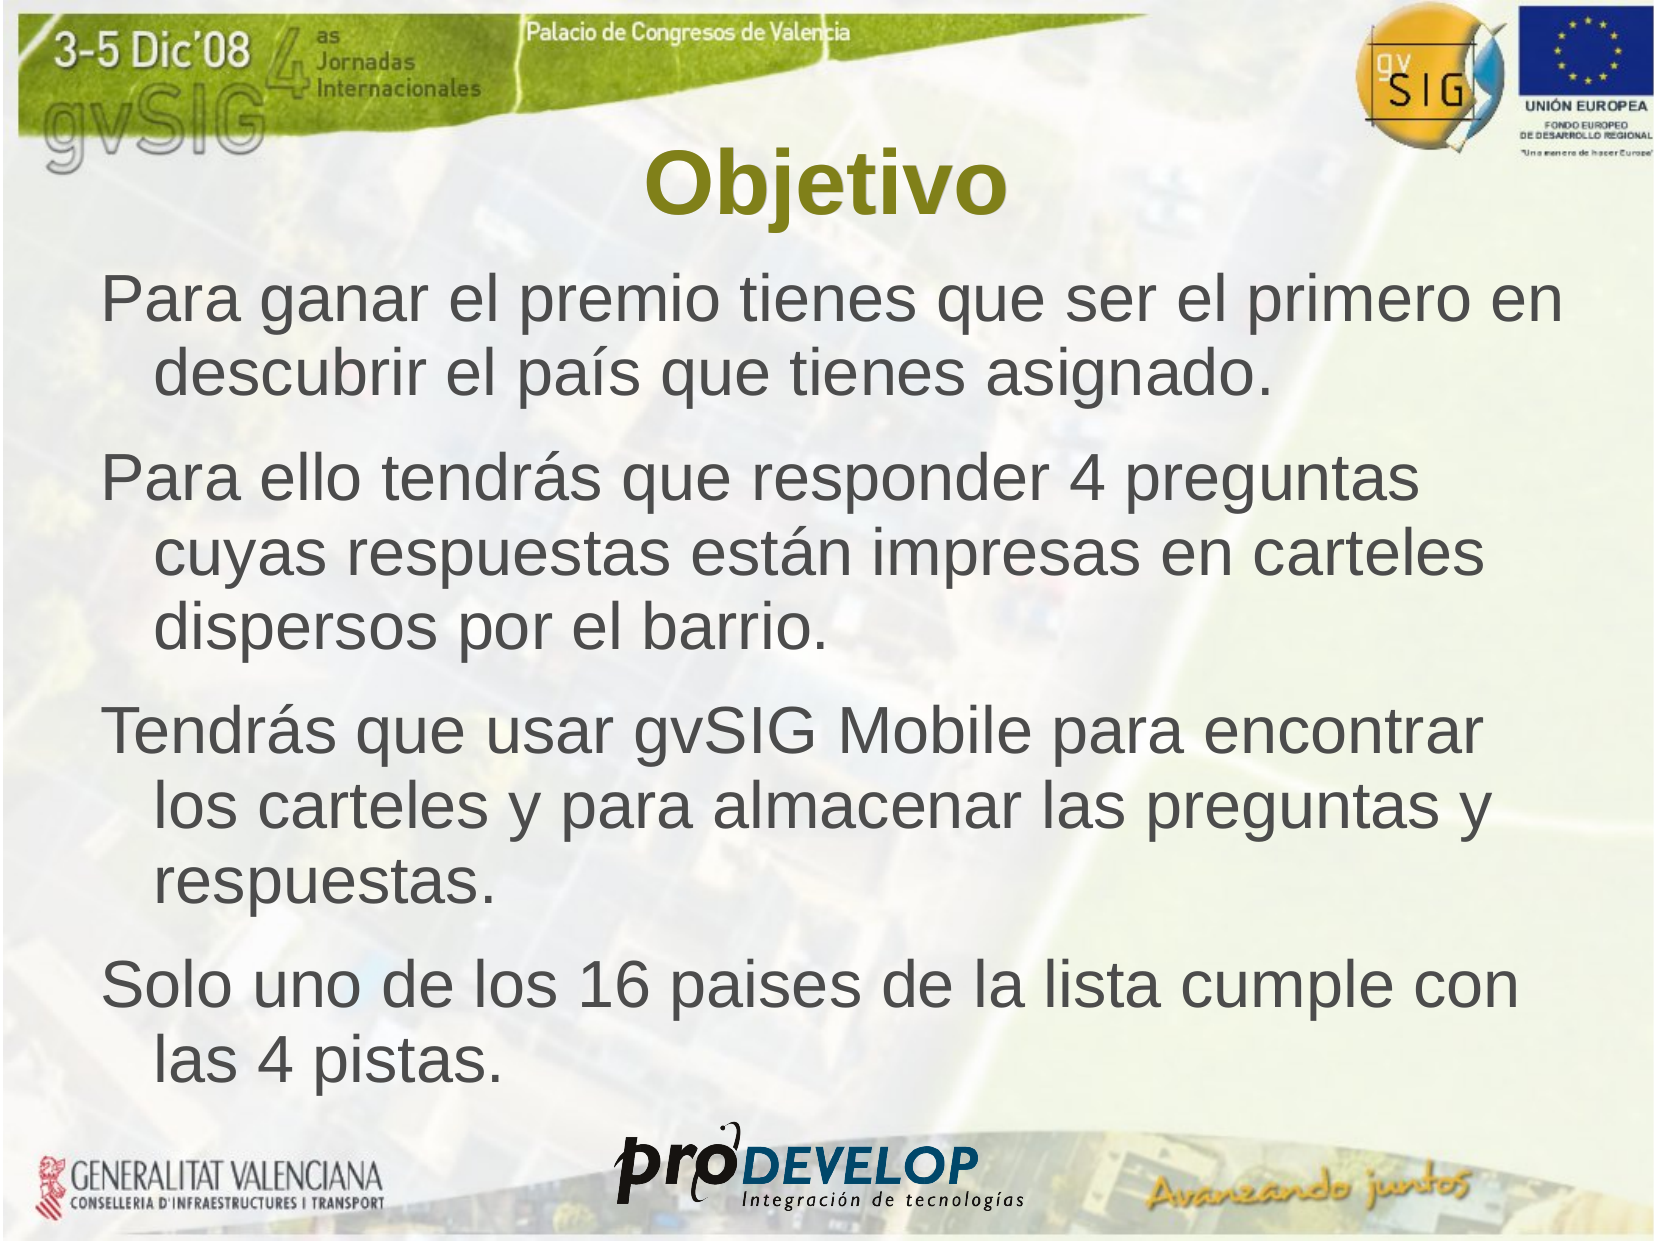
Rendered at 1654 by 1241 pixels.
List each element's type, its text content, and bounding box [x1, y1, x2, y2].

list Para ganar el premio tienes que ser el primero en descubrir el país que tienes asignado. Para ello tendrás que responder 4 preguntas cuyas respuestas están impresas en carteles dispersos por el barrio. Tendrás que usar gvSIG Mobile para encontrar los carteles y para almacenar las preguntas y respuestas. Solo uno de los 16 paises de la lista cumple con las 4 pistas. [82, 260, 1571, 1097]
title Objetivo [82, 78, 1571, 260]
picture [3, 0, 1654, 1241]
